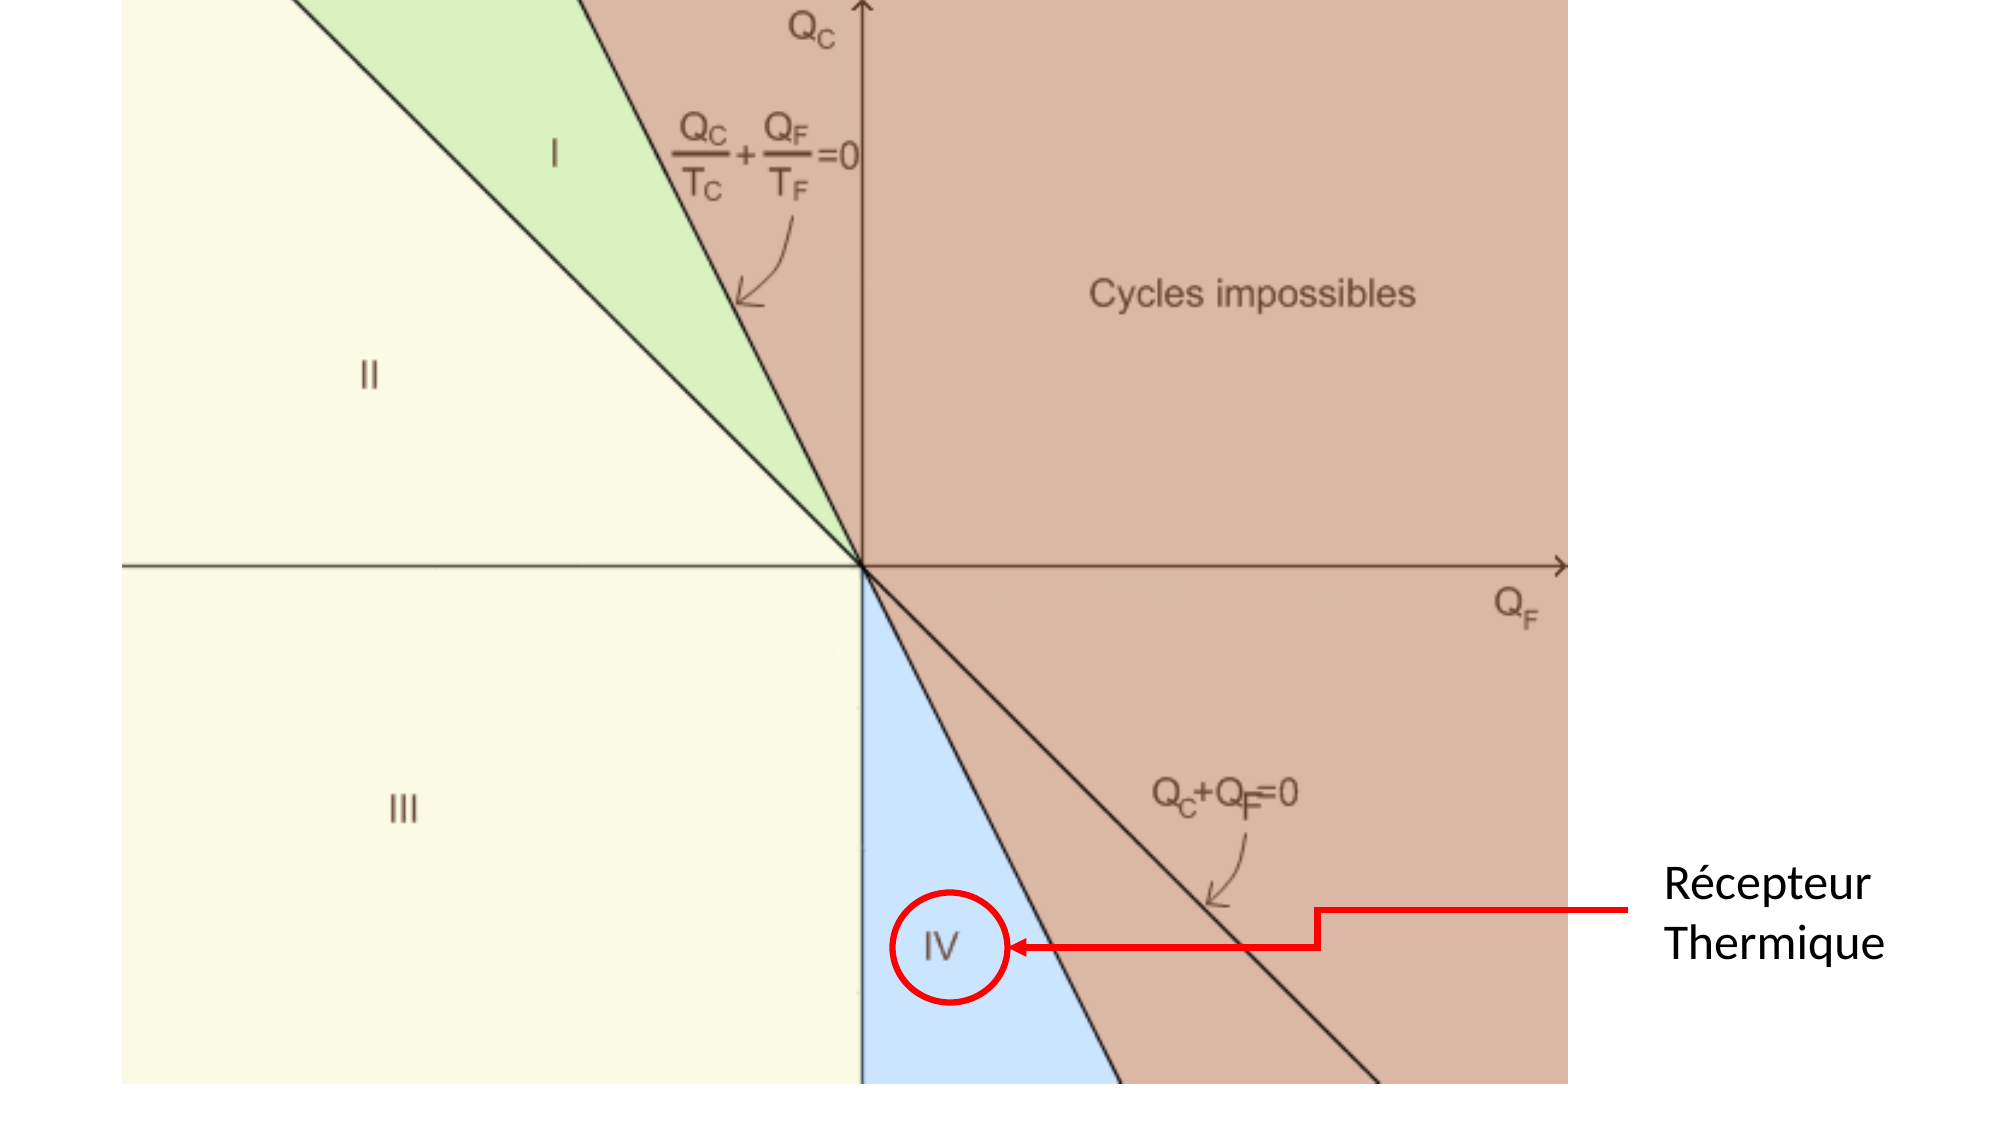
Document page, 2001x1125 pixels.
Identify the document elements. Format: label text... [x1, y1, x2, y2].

picture [122, 0, 1568, 1084]
text_box Récepteur Thermique [1649, 841, 1907, 977]
picture [896, 896, 1004, 999]
